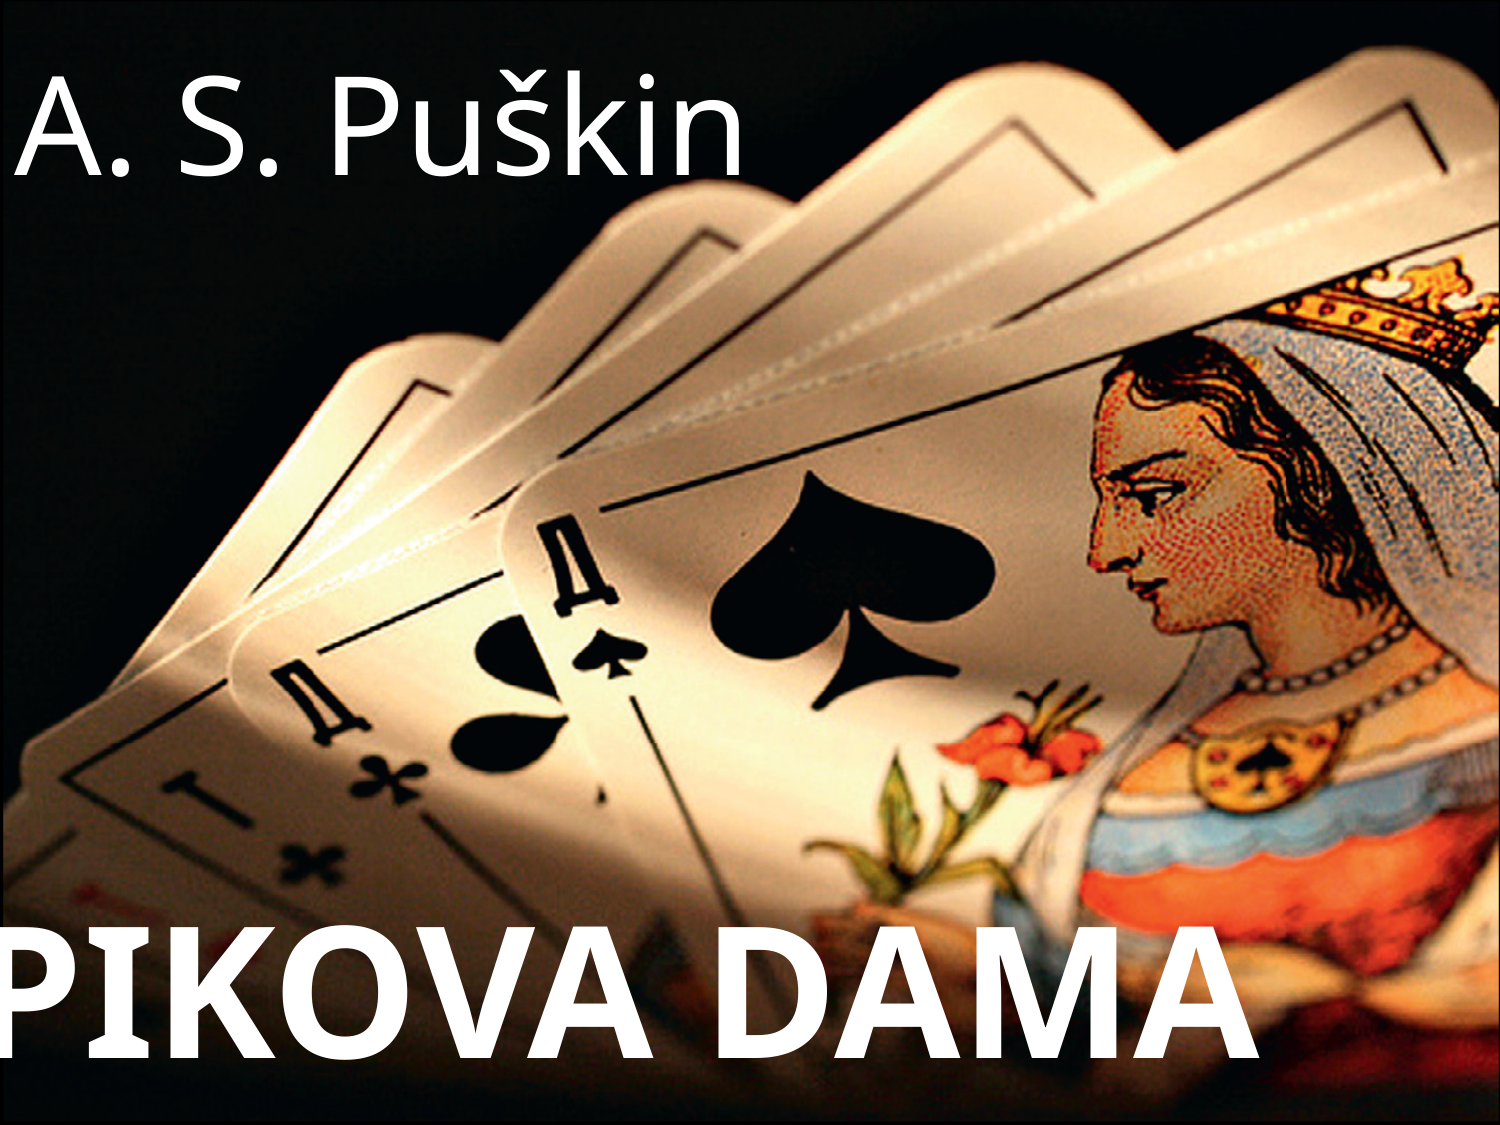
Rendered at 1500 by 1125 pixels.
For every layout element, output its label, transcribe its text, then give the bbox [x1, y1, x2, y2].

picture [0, 0, 1500, 1125]
title PIKOVA DAMA [0, 846, 1294, 1125]
text_box A. S. Puškin [0, 31, 792, 211]
